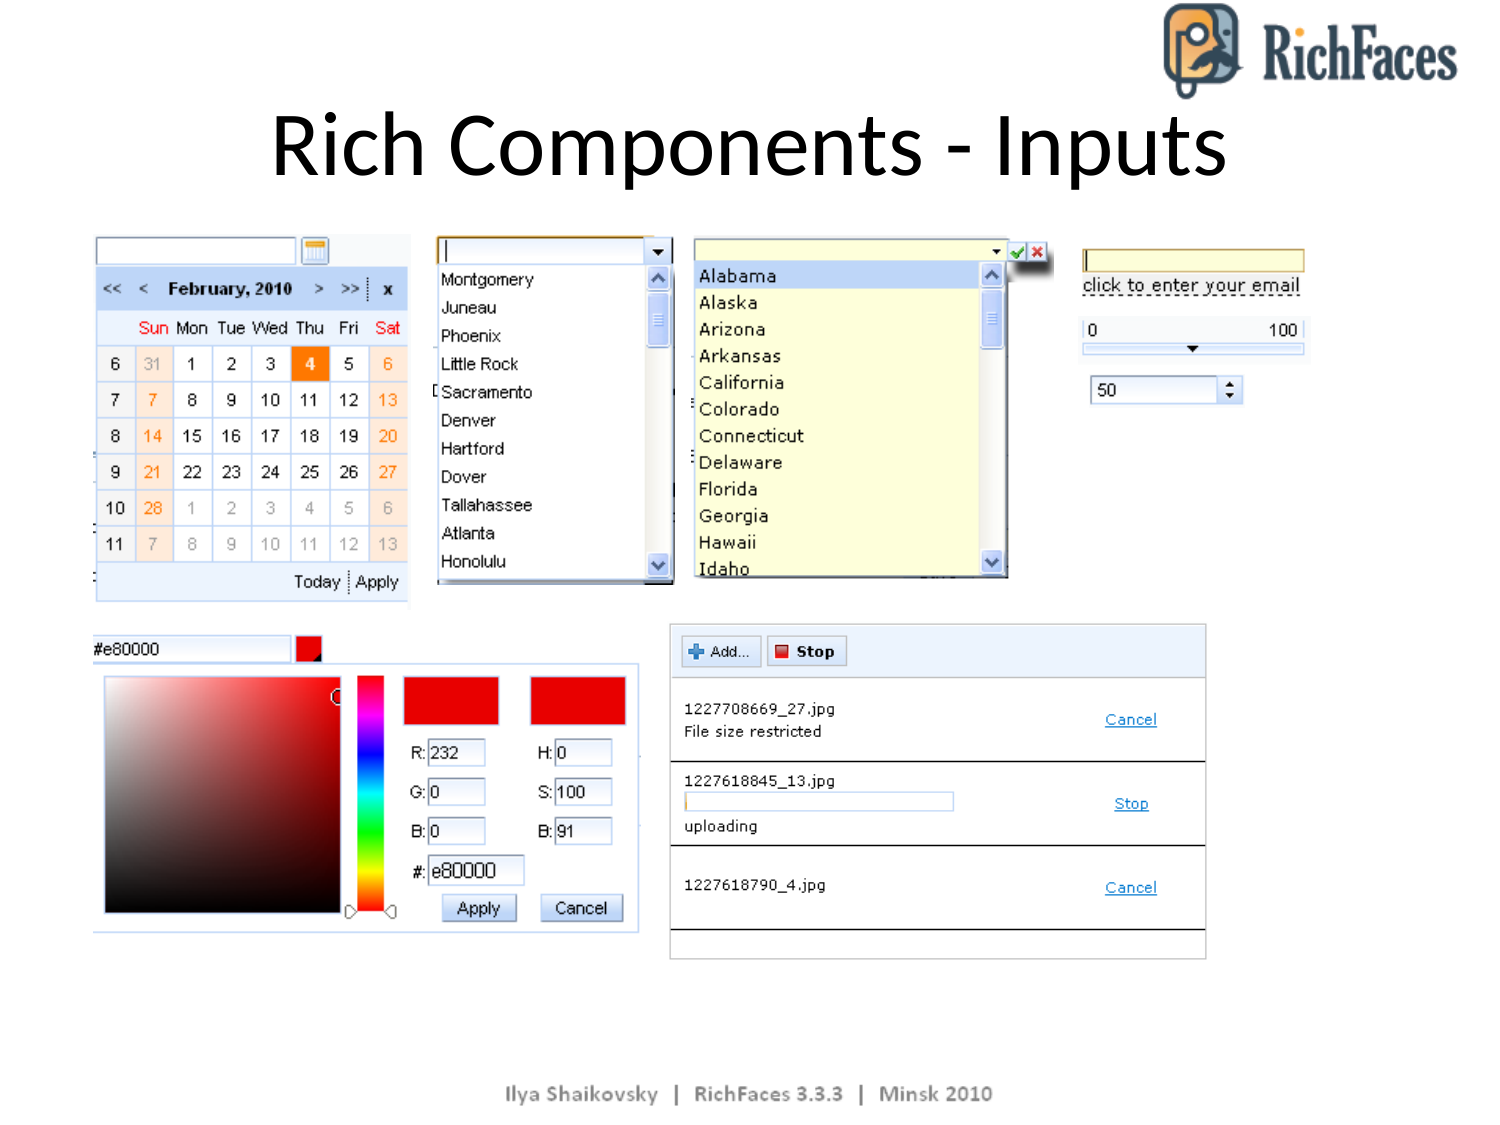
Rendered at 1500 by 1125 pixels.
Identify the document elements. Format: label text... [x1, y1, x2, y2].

title Rich Components - Inputs [75, 45, 1426, 233]
picture [0, 0, 1500, 1125]
